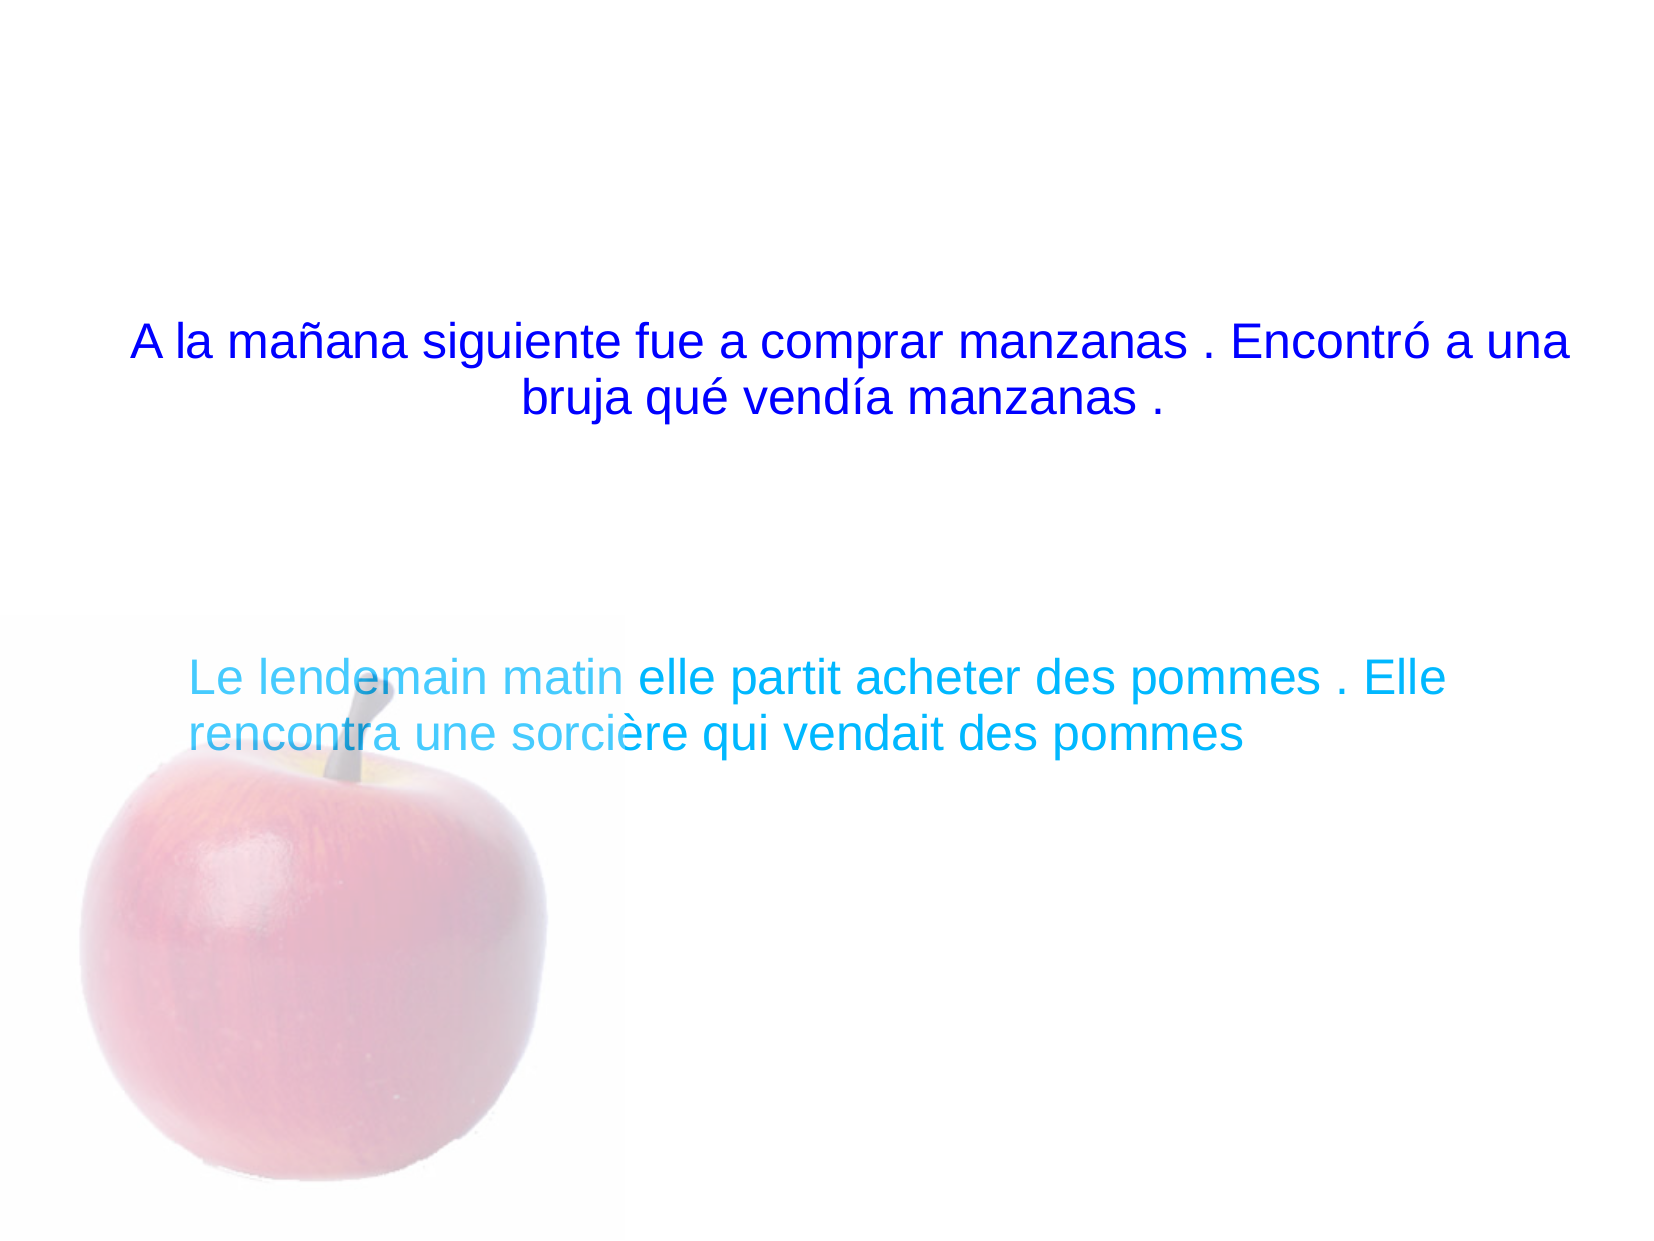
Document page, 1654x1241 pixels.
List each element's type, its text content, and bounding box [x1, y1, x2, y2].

list Le lendemain matin elle partit acheter des pommes . Elle rencontra une sorcière qui vendait des pommes [625, 649, 1542, 1034]
title A la mañana siguiente fue a comprar manzanas . Encontró a una bruja qué vendía manzanas . [106, 265, 1595, 473]
picture [0, 615, 625, 1241]
